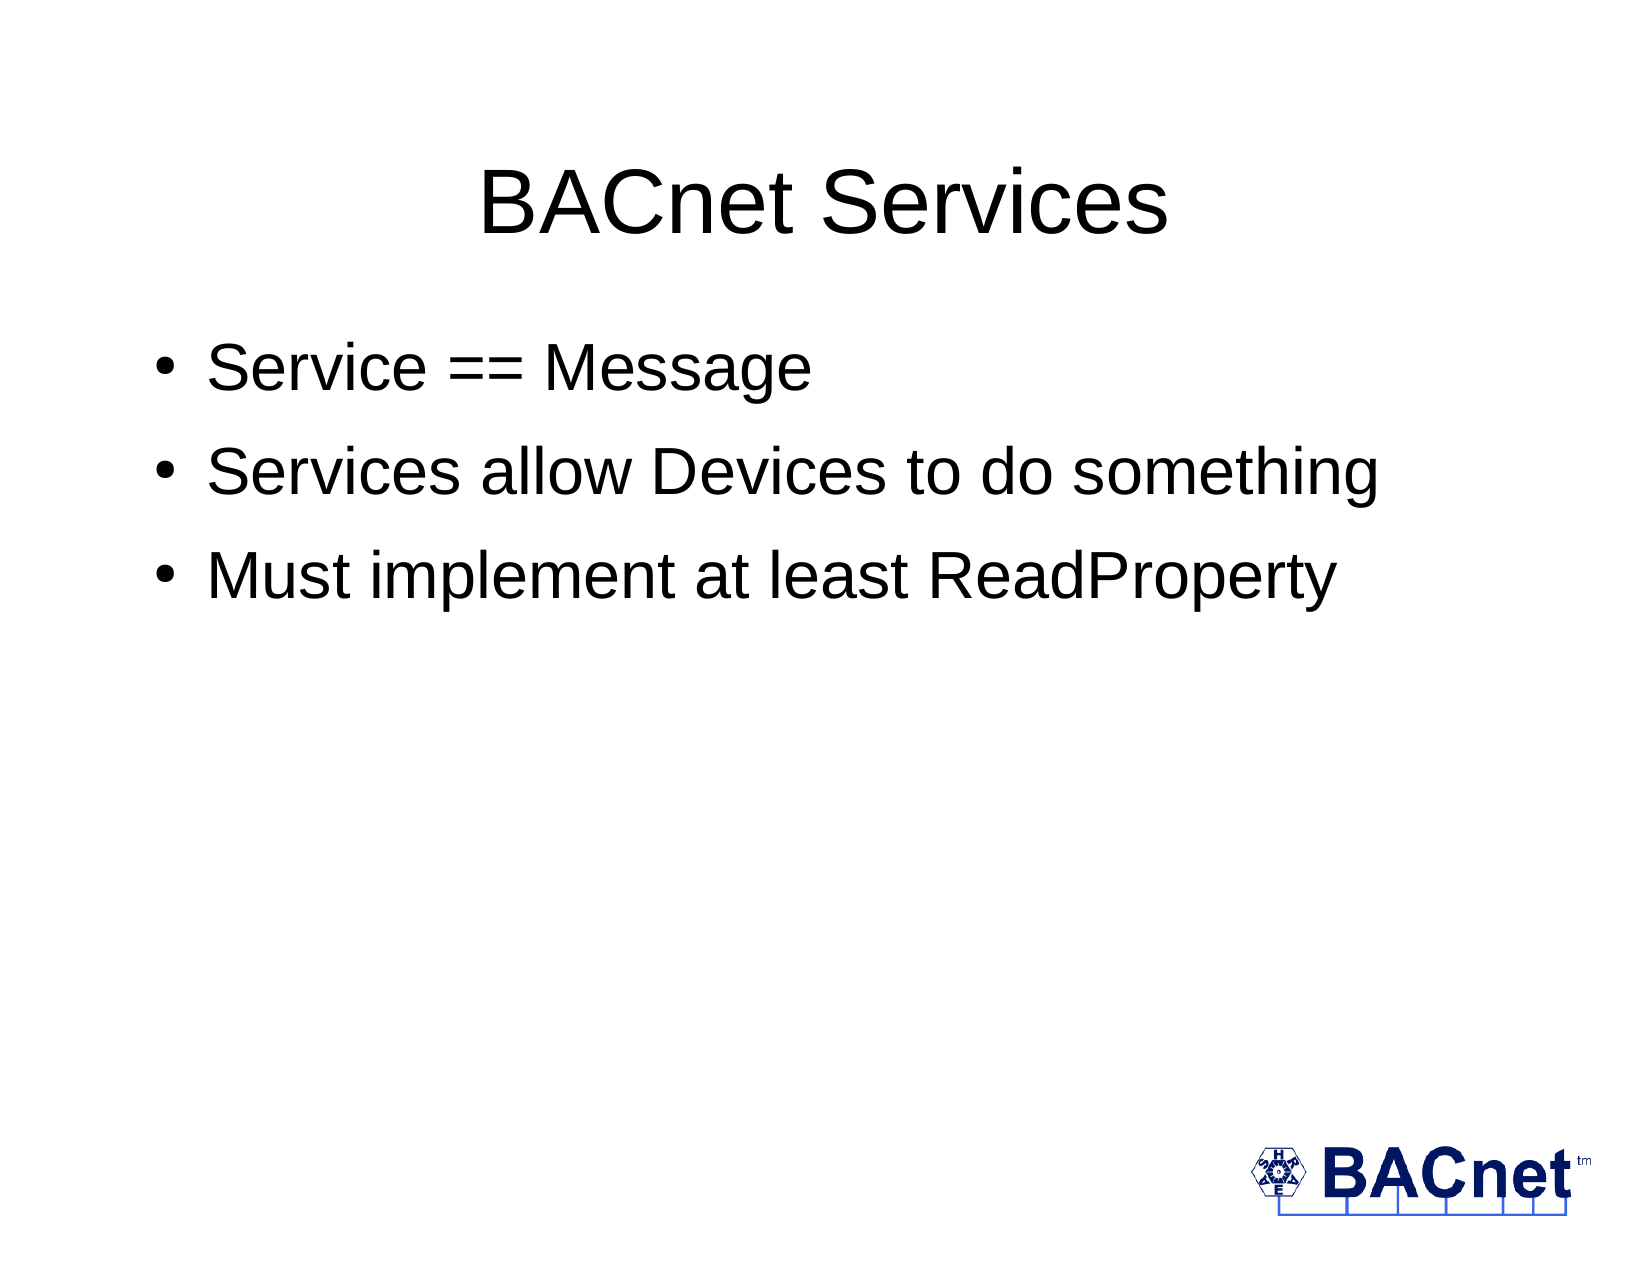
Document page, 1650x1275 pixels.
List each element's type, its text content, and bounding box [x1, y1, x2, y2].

picture [1251, 1146, 1591, 1216]
list Service == Message Services allow Devices to do something Must implement at least ReadProperty [135, 329, 1515, 1079]
title BACnet Services [135, 105, 1515, 299]
